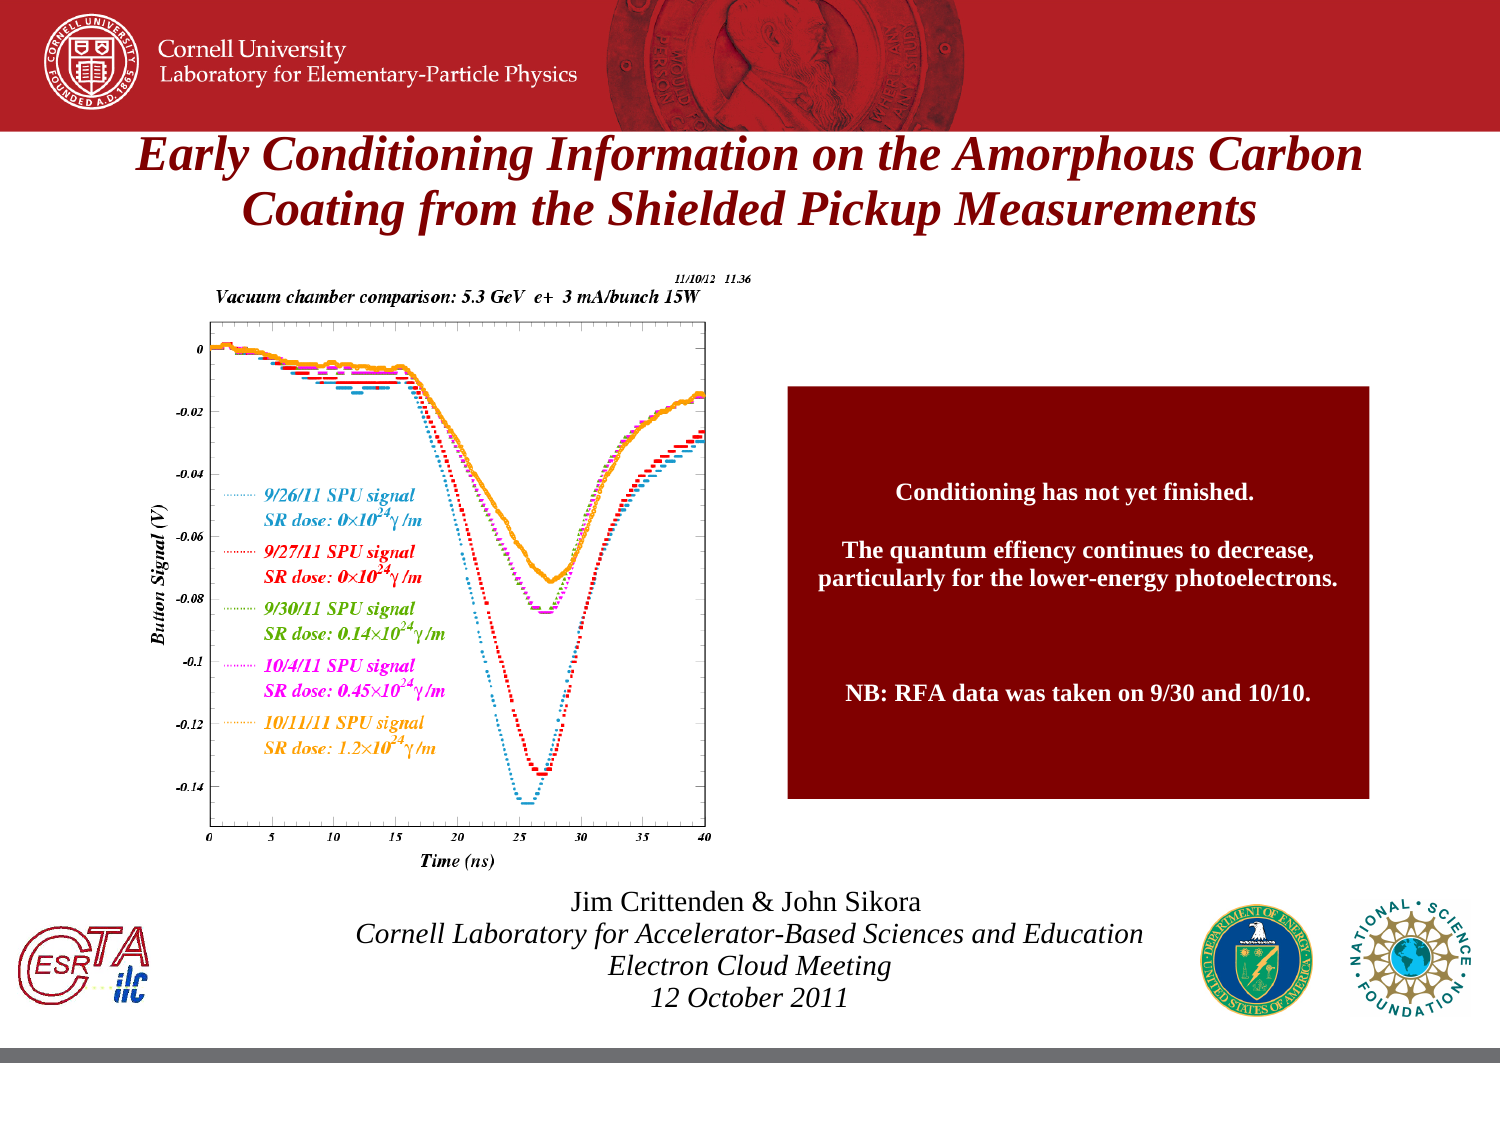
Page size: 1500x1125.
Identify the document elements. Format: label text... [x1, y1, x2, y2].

subtitle Jim Crittenden & John Sikora Cornell Laboratory for Accelerator-Based Sciences and Education Electron Cloud Meeting 12 October 2011 [300, 877, 1201, 1057]
text_box Conditioning has not yet finished. The quantum effiency continues to decrease, particularly for the lower-energy photoelectrons. NB: RFA data was taken on 9/30 and 10/10. [787, 386, 1370, 799]
picture [0, 0, 1500, 132]
picture [150, 273, 751, 871]
picture [1201, 904, 1313, 1017]
picture [8, 899, 151, 1036]
text_box Early Conditioning Information on the Amorphous Carbon Coating from the Shielded Pickup Measurements [52, 126, 1448, 314]
picture [1350, 899, 1471, 1017]
